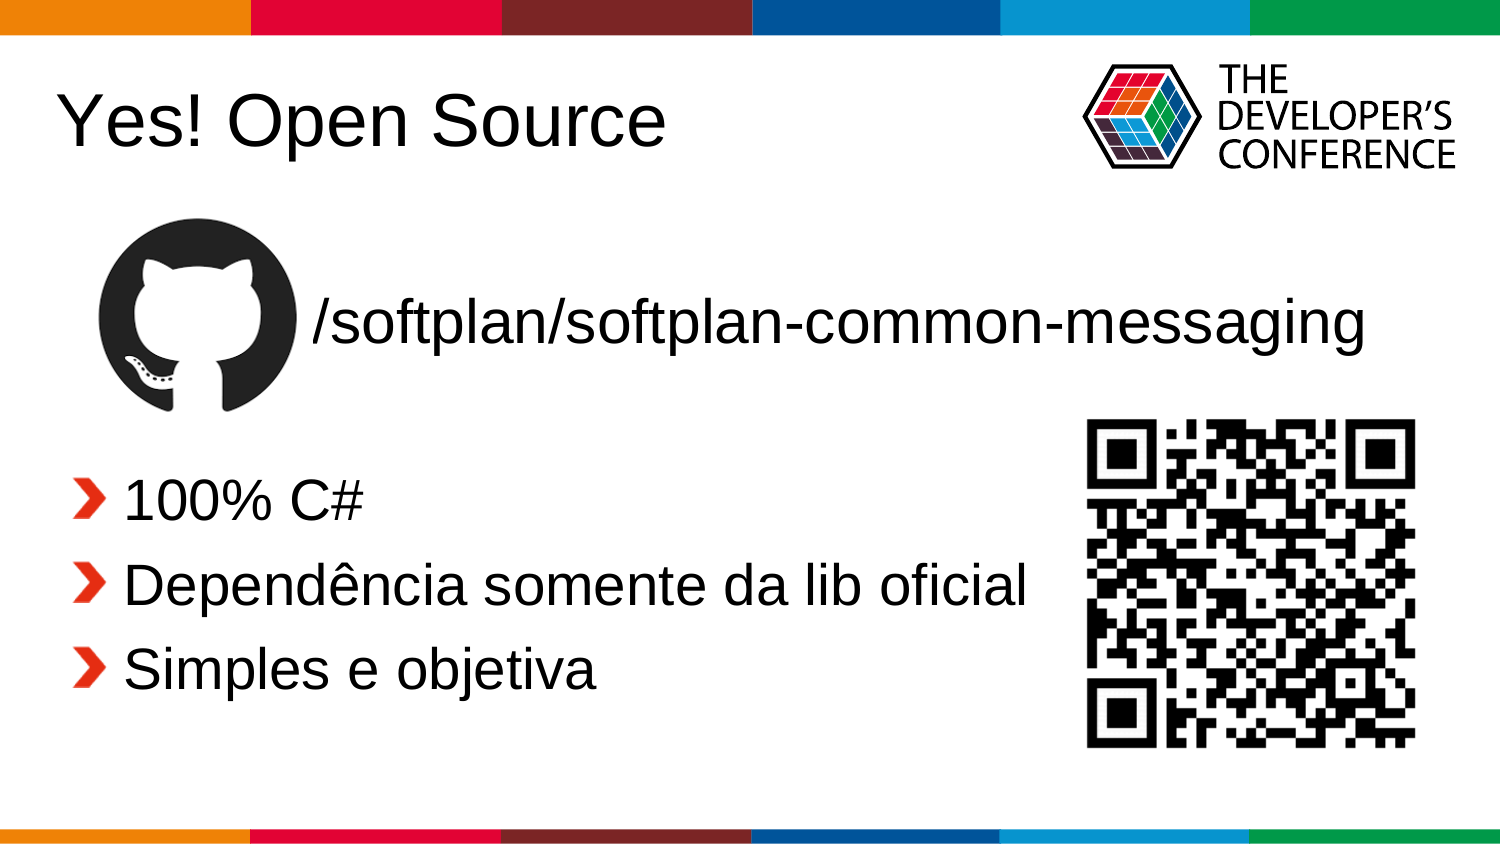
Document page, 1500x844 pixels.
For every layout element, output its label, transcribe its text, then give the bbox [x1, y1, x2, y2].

list /softplan/softplan-common-messaging [241, 188, 1394, 454]
title Yes! Open Source [41, 59, 975, 174]
picture [82, 200, 313, 431]
picture [1039, 371, 1465, 798]
list 100% C# Dependência somente da lib oficial Simples e objetiva [52, 454, 1146, 756]
